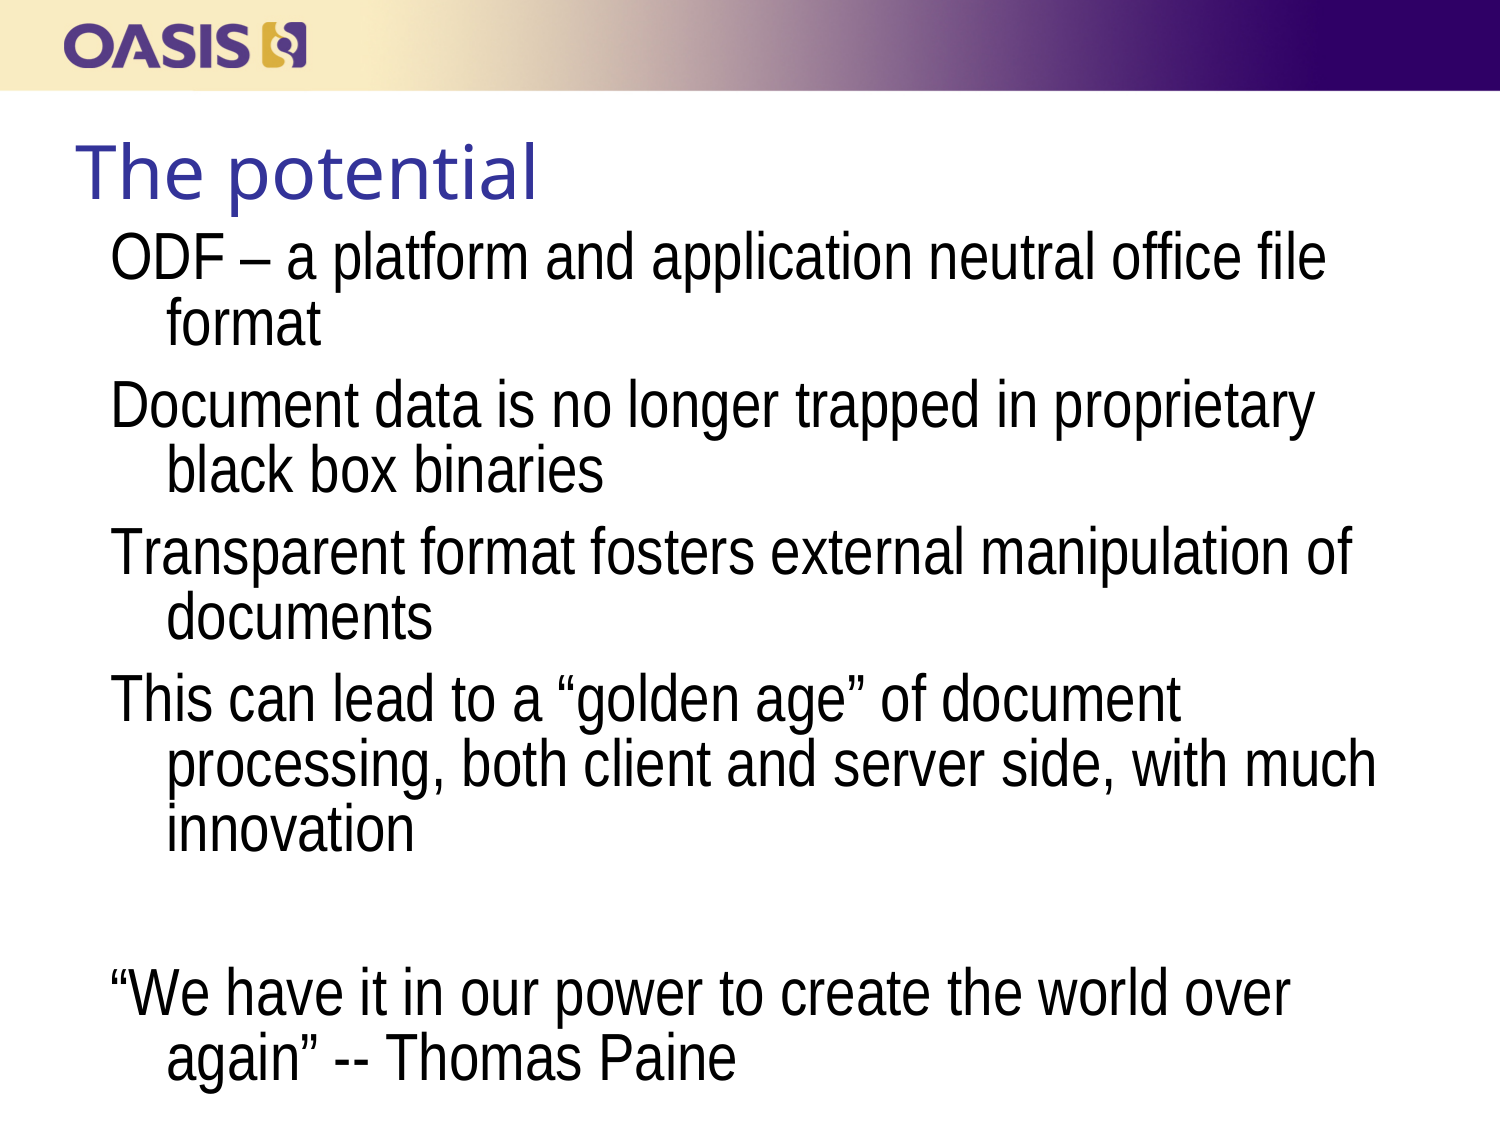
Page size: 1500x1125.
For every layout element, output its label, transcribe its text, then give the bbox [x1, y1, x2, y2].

picture [0, 0, 1500, 1125]
list ODF – a platform and application neutral office file format Document data is no longer trapped in proprietary black box binaries Transparent format fosters external manipulation of documents This can lead to a “golden age” of document processing, both client and server side, with much innovation “We have it in our power to create the world over again” -- Thomas Paine [110, 227, 1392, 1125]
title The potential [75, 121, 1438, 228]
